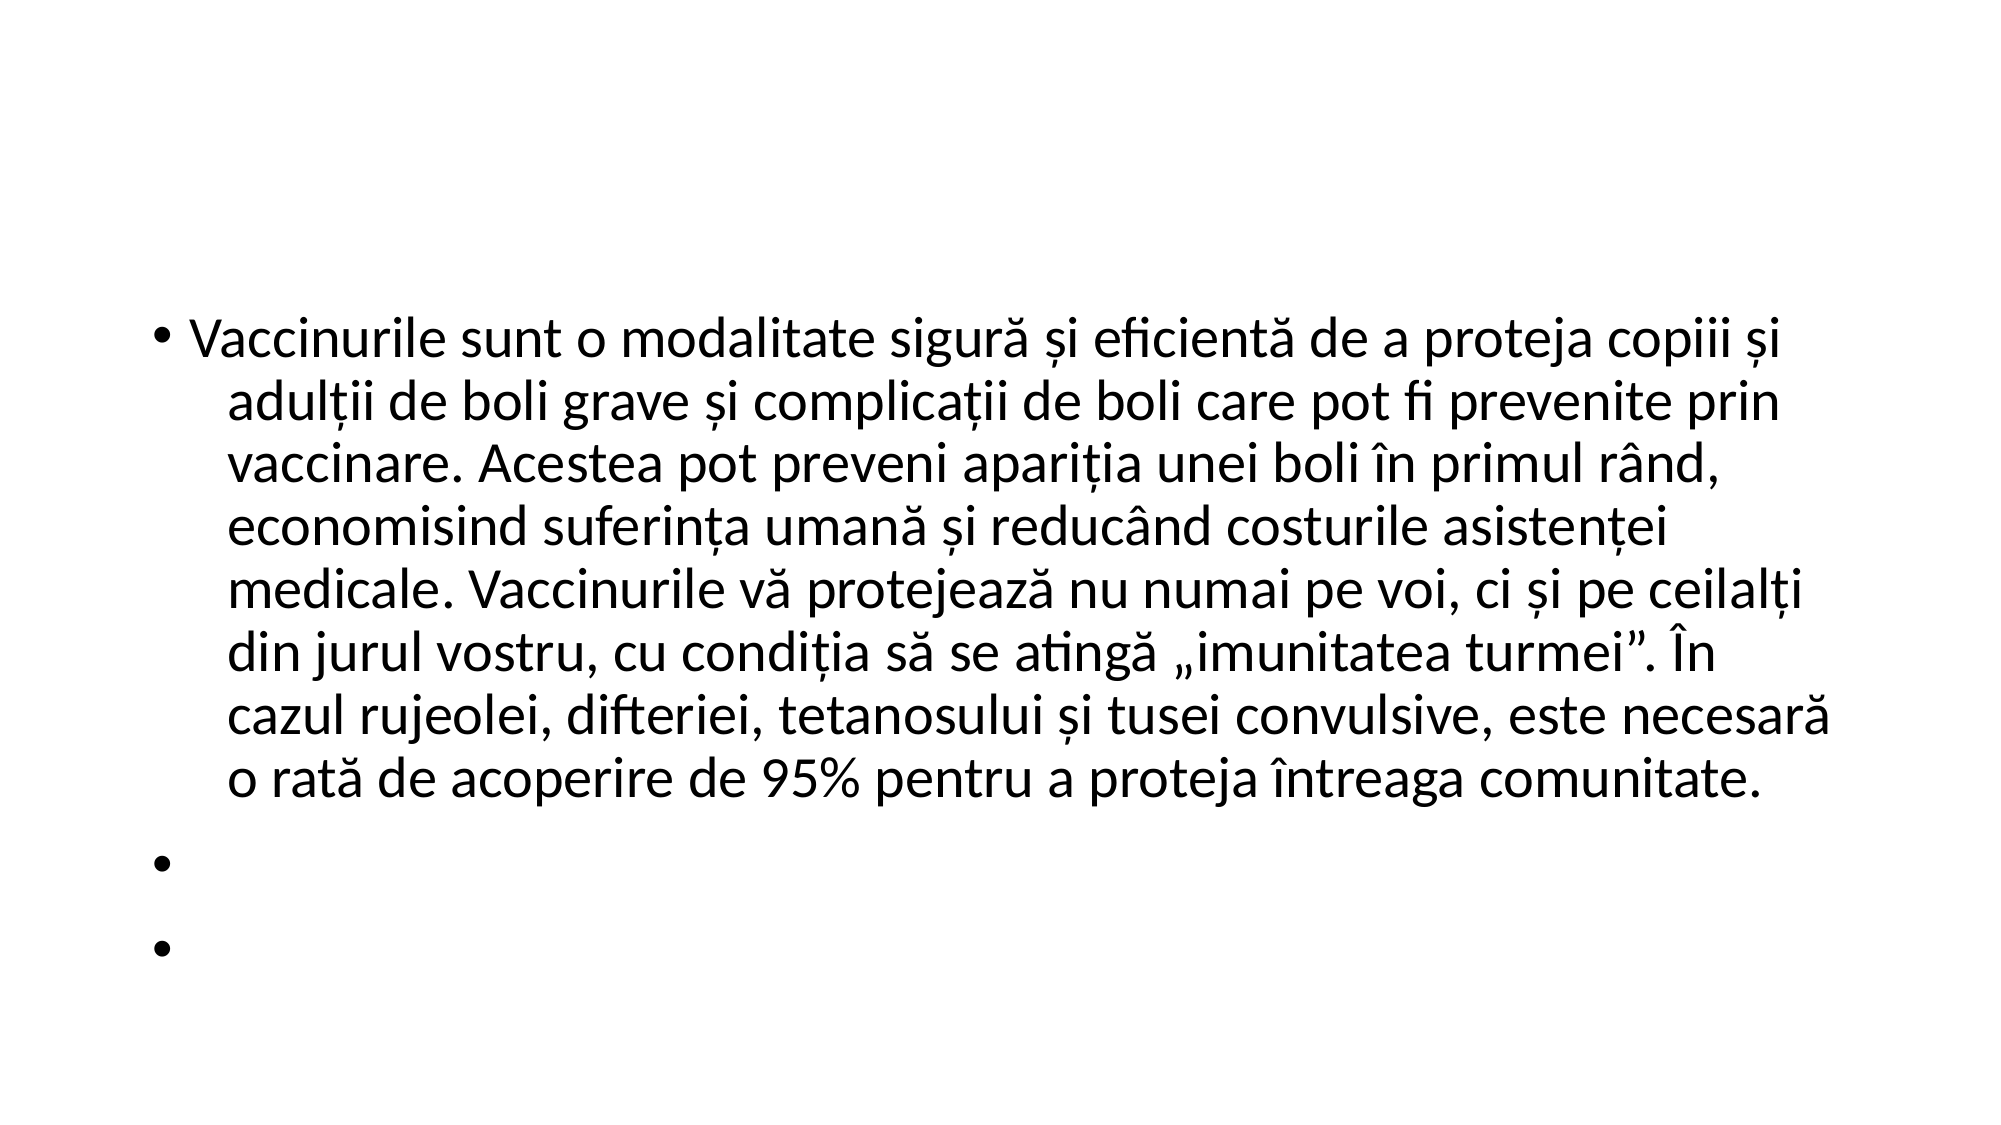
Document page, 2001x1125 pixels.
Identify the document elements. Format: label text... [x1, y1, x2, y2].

list Vaccinurile sunt o modalitate sigură și eficientă de a proteja copiii și adulții de boli grave și complicații de boli care pot fi prevenite prin vaccinare. Acestea pot preveni apariția unei boli în primul rând, economisind suferința umană și reducând costurile asistenței medicale. Vaccinurile vă protejează nu numai pe voi, ci și pe ceilalți din jurul vostru, cu condiția să se atingă „imunitatea turmei”. În cazul rujeolei, difteriei, tetanosului și tusei convulsive, este necesară o rată de acoperire de 95% pentru a proteja întreaga comunitate. [137, 299, 1863, 1014]
